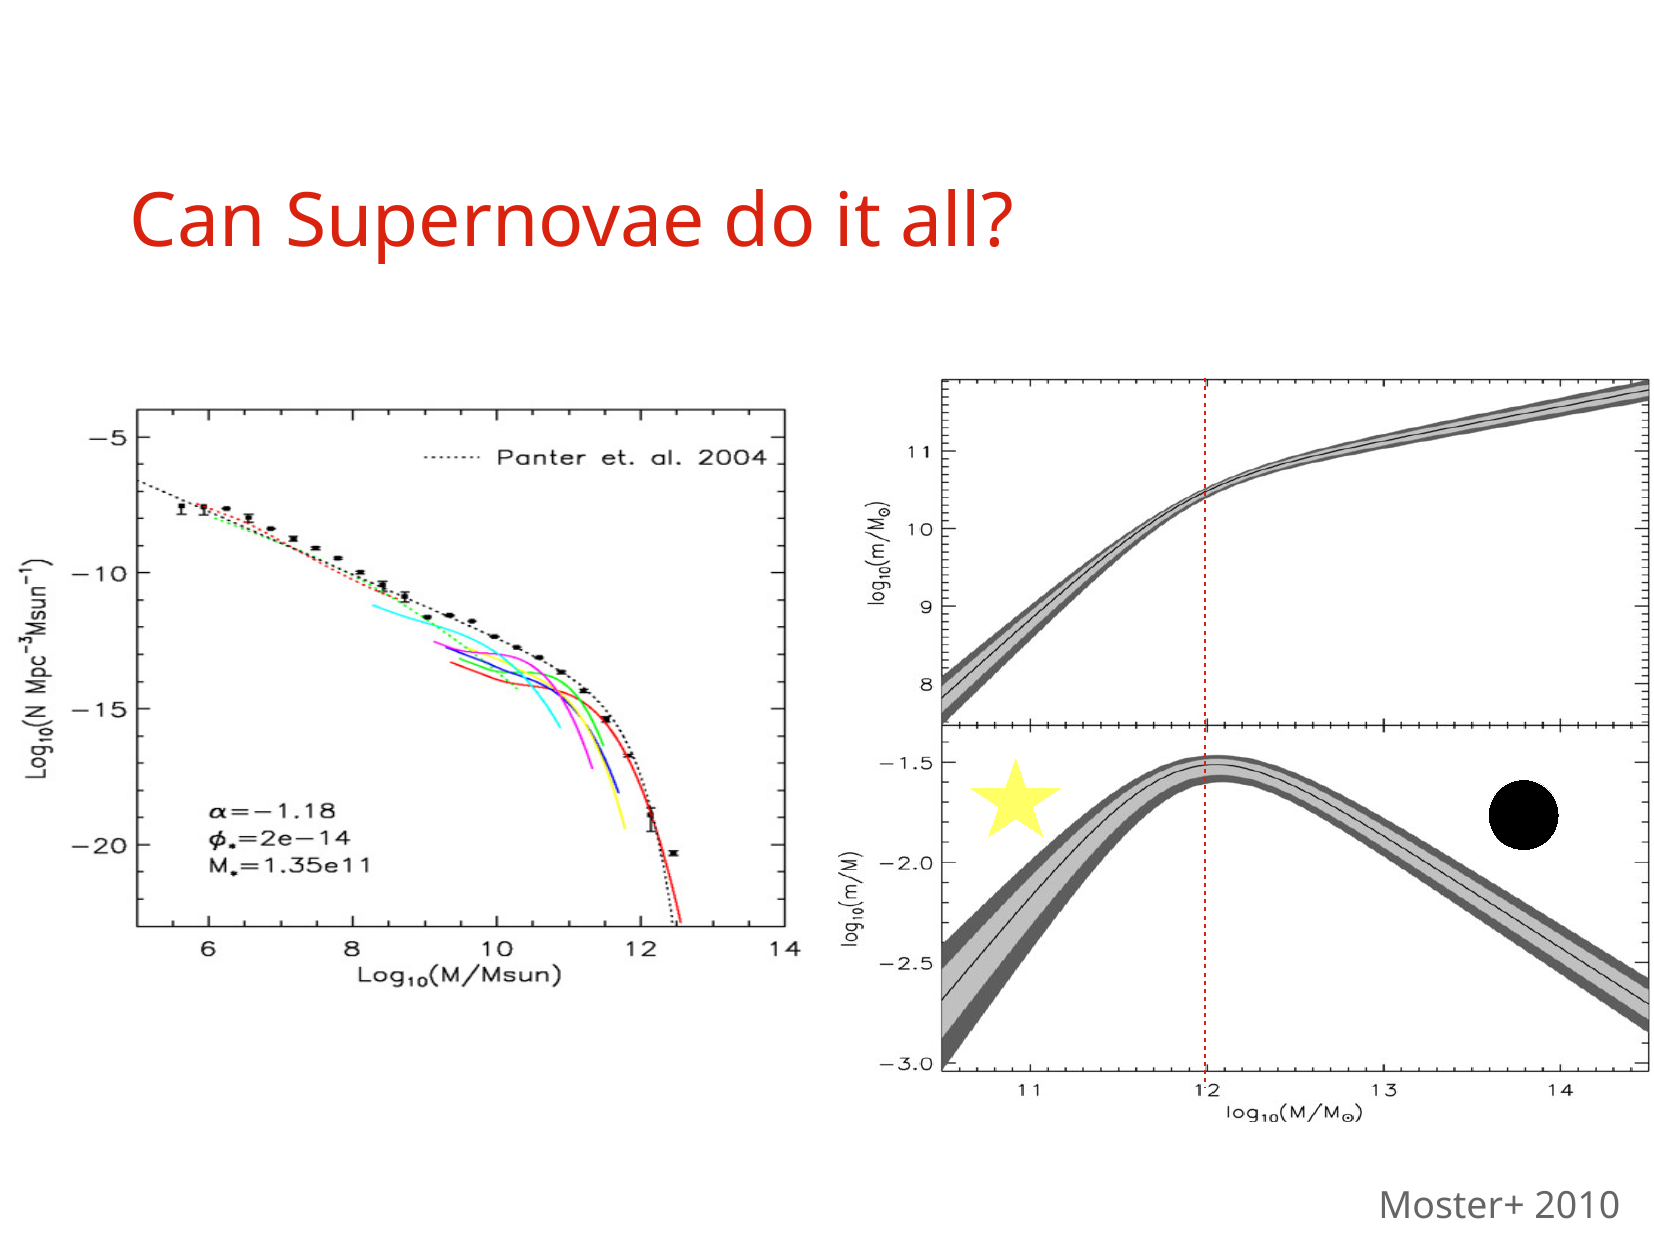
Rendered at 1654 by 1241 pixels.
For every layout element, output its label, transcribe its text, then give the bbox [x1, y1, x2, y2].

picture [9, 401, 808, 993]
text_box [968, 755, 1063, 839]
title Can Supernovae do it all? [129, 153, 1518, 281]
picture [838, 378, 1652, 1123]
text_box Moster+ 2010 [1363, 1171, 1630, 1229]
text_box [1488, 779, 1560, 851]
